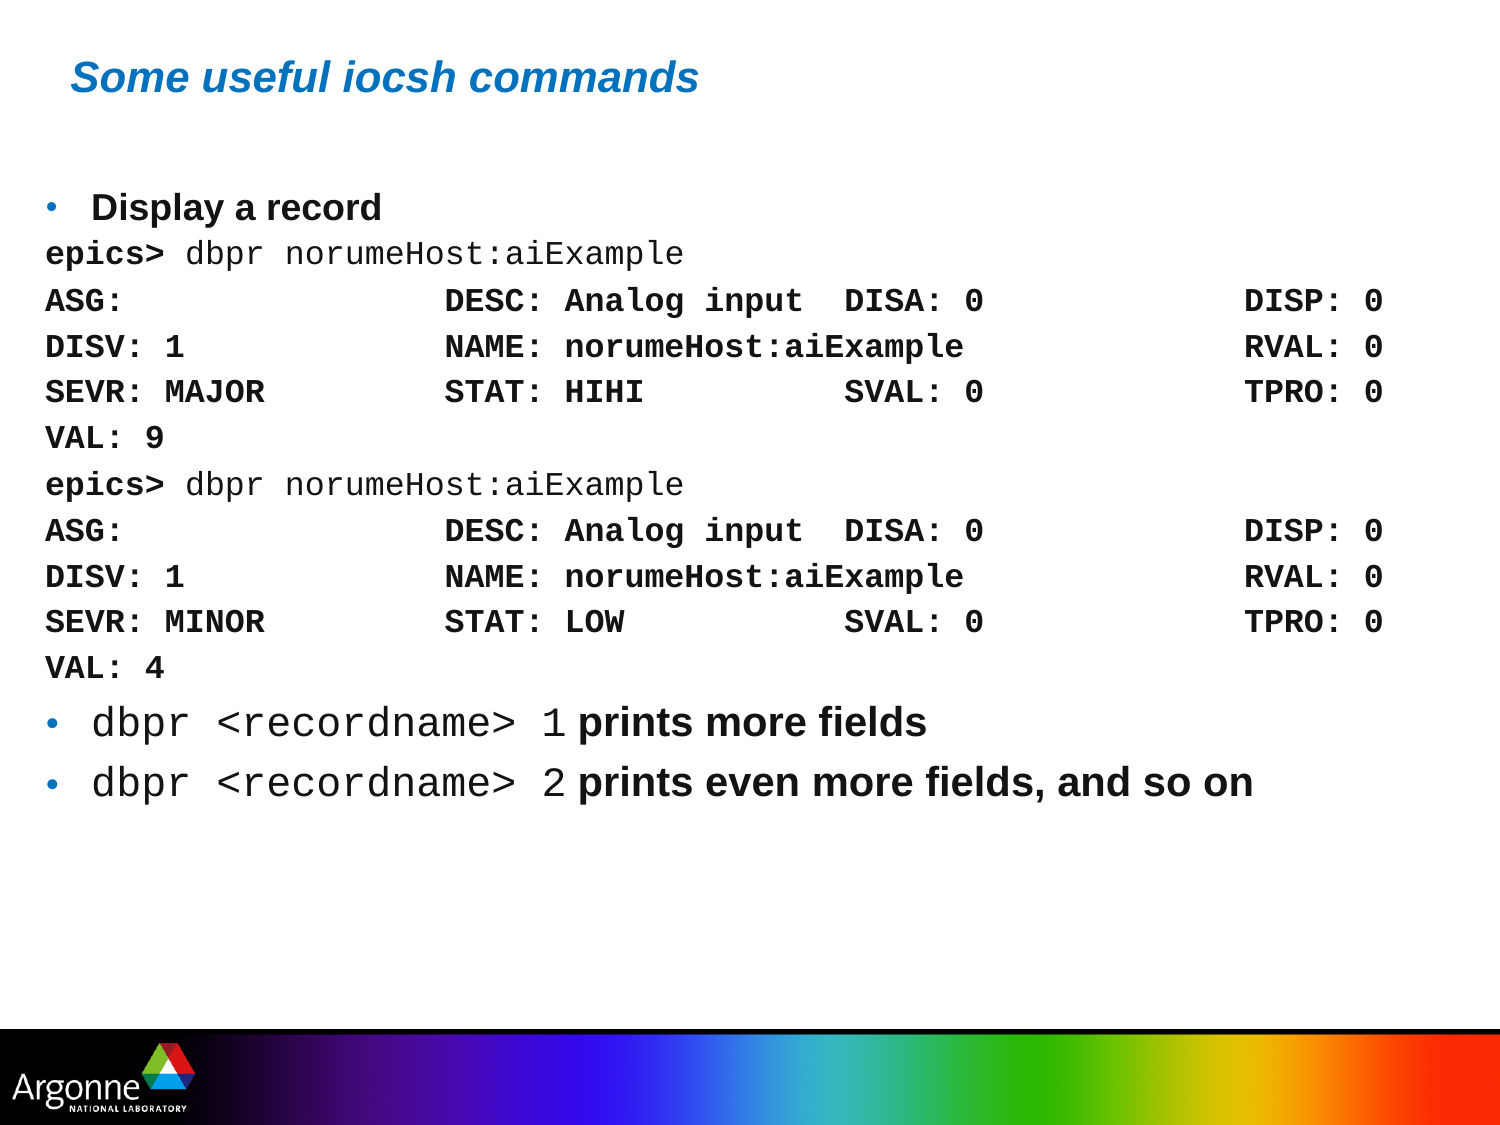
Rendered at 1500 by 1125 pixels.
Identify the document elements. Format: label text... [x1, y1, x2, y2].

list Display a record epics> dbpr norumeHost:aiExample ASG: DESC: Analog input DISA: 0 DISP: 0 DISV: 1 NAME: norumeHost:aiExample RVAL: 0 SEVR: MAJOR STAT: HIHI SVAL: 0 TPRO: 0 VAL: 9 epics> dbpr norumeHost:aiExample ASG: DESC: Analog input DISA: 0 DISP: 0 DISV: 1 NAME: norumeHost:aiExample RVAL: 0 SEVR: MINOR STAT: LOW SVAL: 0 TPRO: 0 VAL: 4 dbpr <recordname> 1 prints more fields dbpr <recordname> 2 prints even more fields, and so on [30, 183, 1447, 843]
picture [0, 1029, 1500, 1125]
title Some useful iocsh commands [55, 57, 1361, 113]
